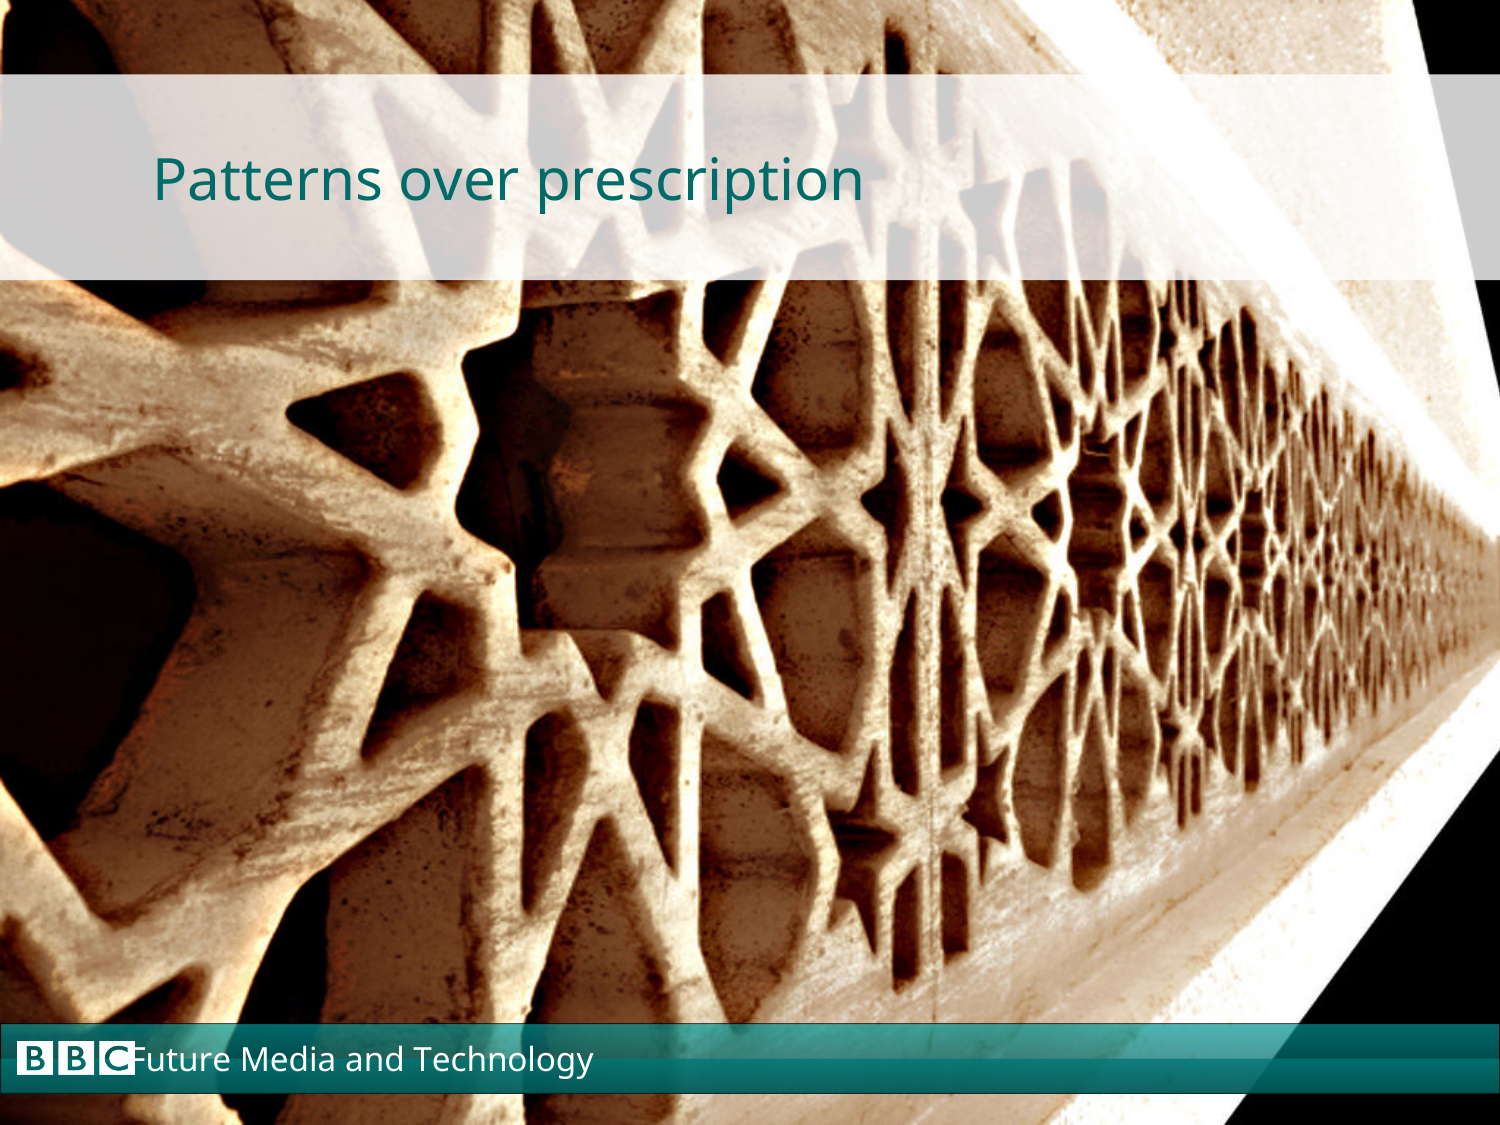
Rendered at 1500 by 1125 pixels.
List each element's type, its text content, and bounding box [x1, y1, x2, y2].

picture [0, 1094, 1500, 1125]
picture [0, 0, 1500, 74]
picture [17, 1041, 135, 1075]
picture [0, 281, 1500, 1058]
title Patterns over prescription [137, 84, 1426, 272]
